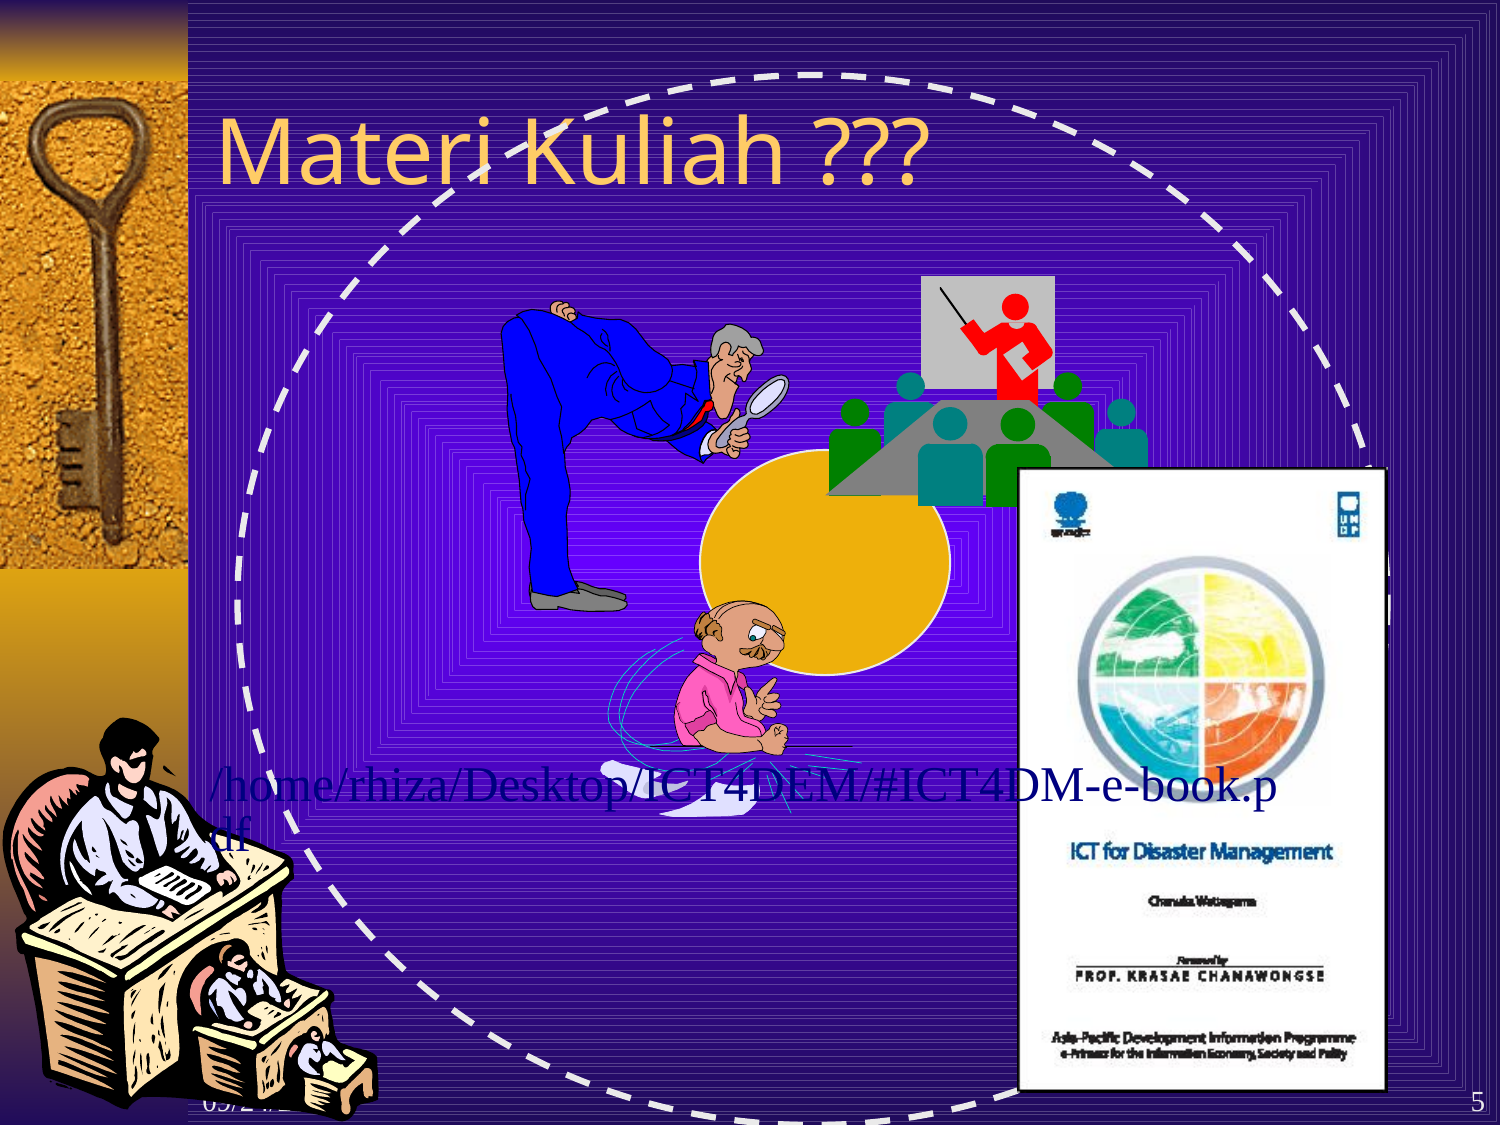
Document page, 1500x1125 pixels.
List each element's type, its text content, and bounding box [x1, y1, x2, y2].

picture [215, 829, 226, 849]
chart [500, 299, 863, 743]
text_box [791, 450, 951, 670]
text_box /home/rhiza/Desktop/ICT4DEM/#ICT4DM-e-book.pdf [194, 743, 1306, 819]
picture [0, 714, 383, 1125]
picture [0, 81, 188, 569]
picture [825, 275, 1388, 1093]
title Materi Kuliah ??? [200, 49, 1476, 248]
